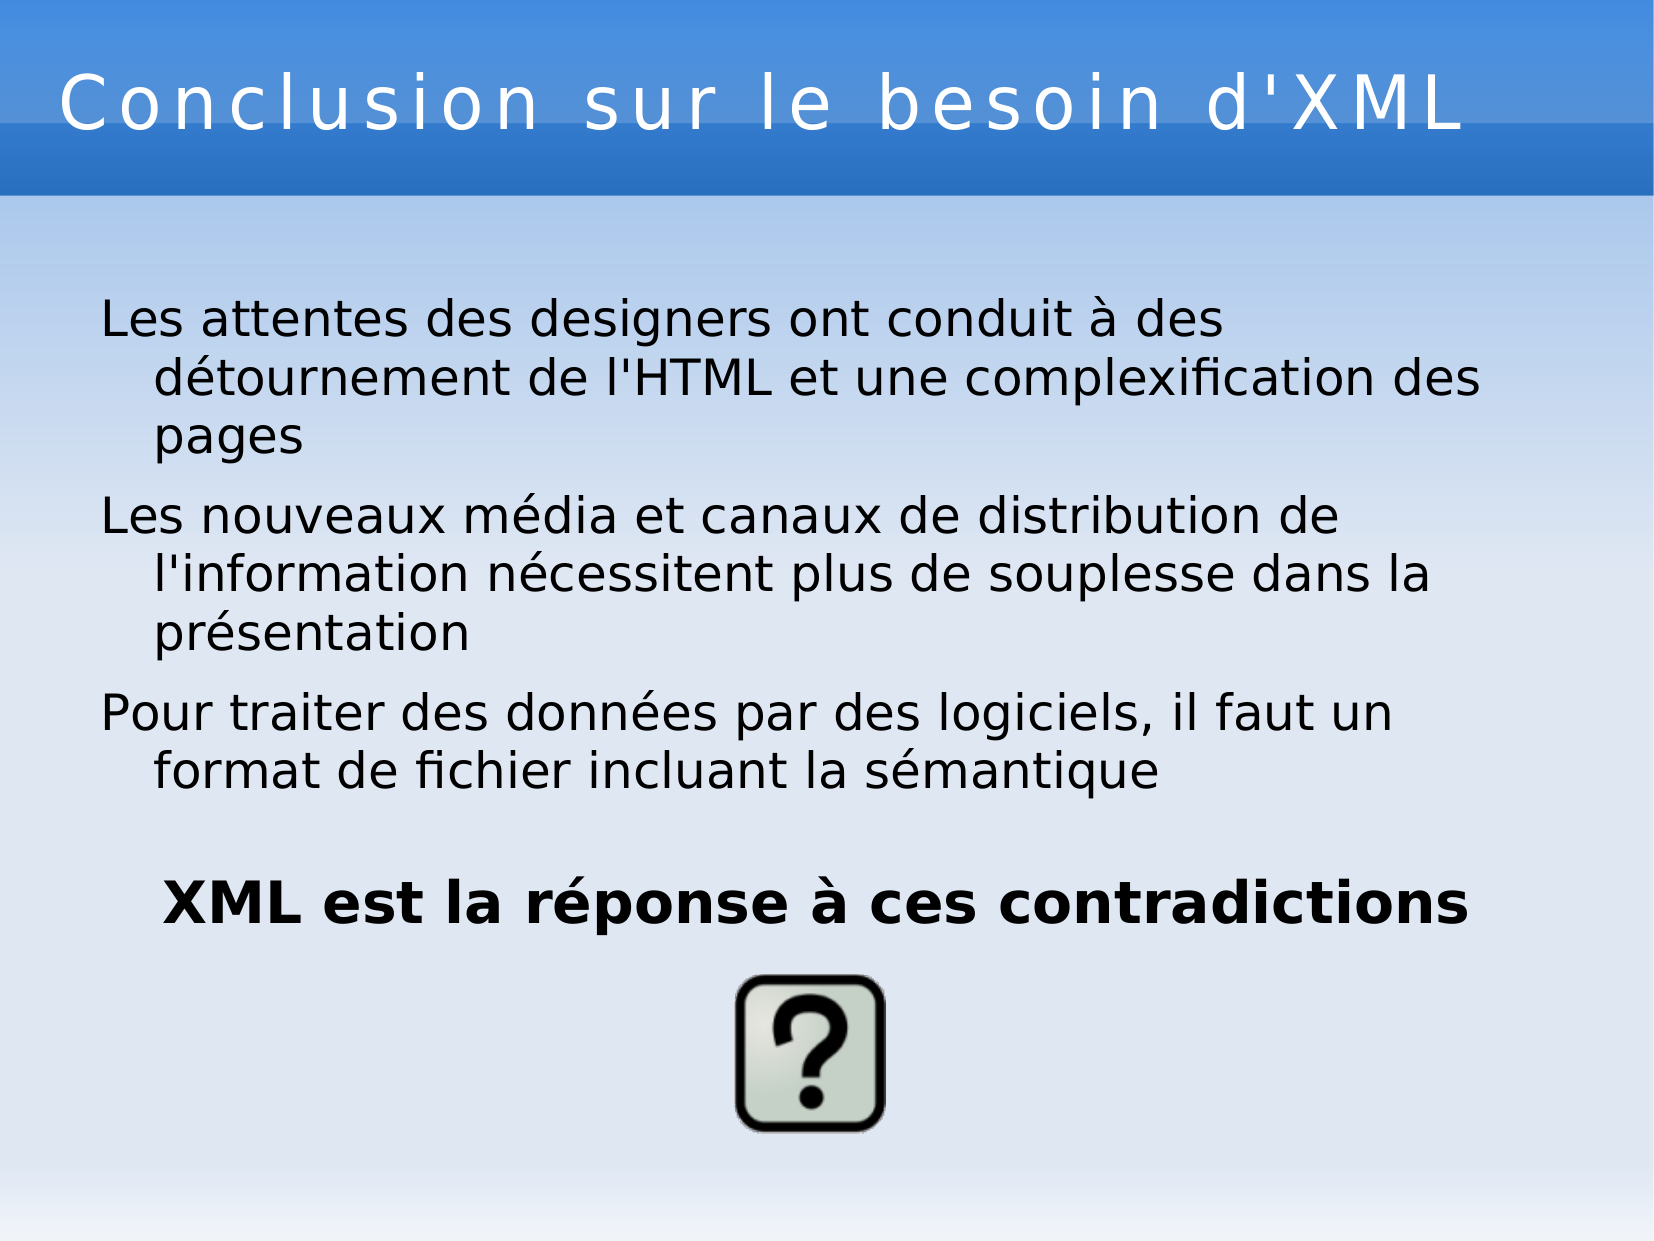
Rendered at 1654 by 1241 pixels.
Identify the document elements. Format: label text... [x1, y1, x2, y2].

text_box XML est la réponse à ces contradictions [147, 862, 1486, 946]
title Conclusion sur le besoin d'XML [59, 29, 1625, 178]
list Les attentes des designers ont conduit à des détournement de l'HTML et une complexification des pages Les nouveaux média et canaux de distribution de l'information nécessitent plus de souplesse dans la présentation Pour traiter des données par des logiciels, il faut un format de fichier incluant la sémantique [82, 290, 1571, 803]
picture [0, 0, 1654, 1241]
